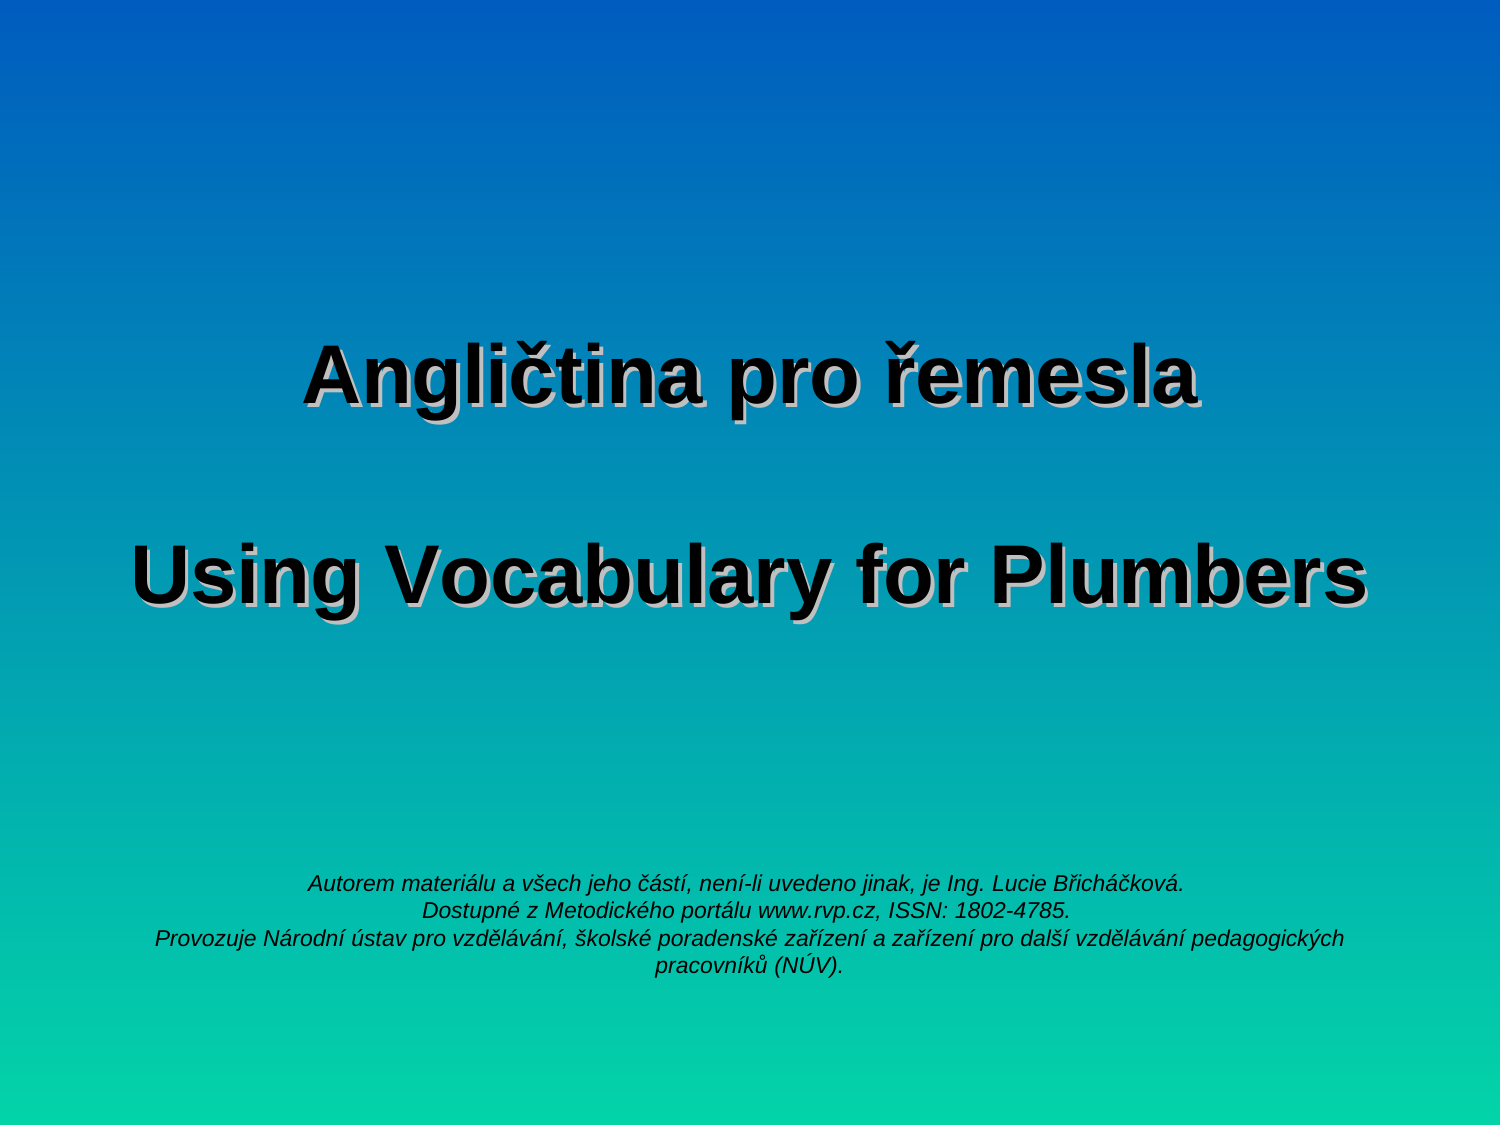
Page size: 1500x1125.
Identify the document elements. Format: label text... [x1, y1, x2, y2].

text_box Autorem materiálu a všech jeho částí, není-li uvedeno jinak, je Ing. Lucie Břicháčková. Dostupné z Metodického portálu www.rvp.cz, ISSN: 1802-4785. Provozuje Národní ústav pro vzdělávání, školské poradenské zařízení a zařízení pro další vzdělávání pedagogických pracovníků (NÚV). [135, 774, 1365, 1063]
title Angličtina pro řemesla Using Vocabulary for Plumbers [112, 312, 1388, 628]
